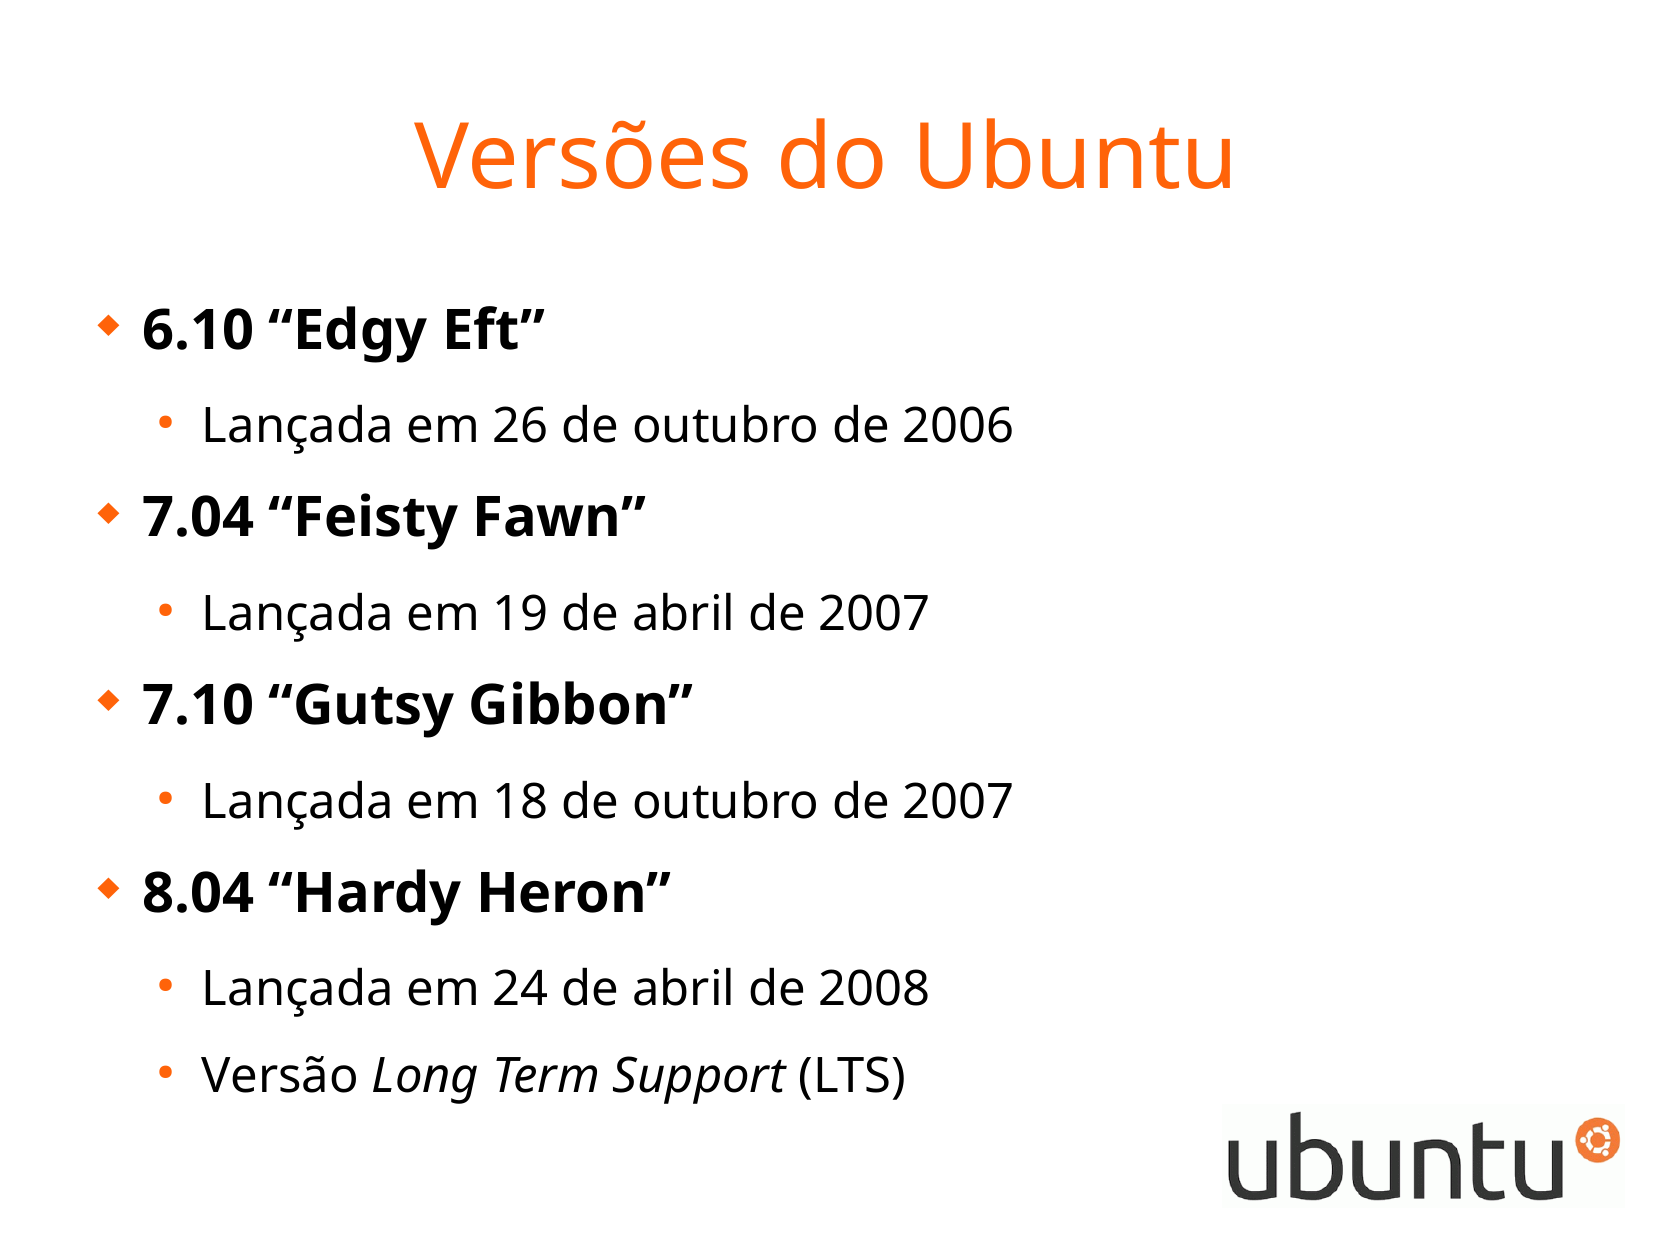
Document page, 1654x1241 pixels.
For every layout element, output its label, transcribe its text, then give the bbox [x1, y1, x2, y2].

list 6.10 “Edgy Eft” Lançada em 26 de outubro de 2006 7.04 “Feisty Fawn” Lançada em 19 de abril de 2007 7.10 “Gutsy Gibbon” Lançada em 18 de outubro de 2007 8.04 “Hardy Heron” Lançada em 24 de abril de 2008 Versão Long Term Support (LTS) [82, 289, 1571, 1108]
title Versões do Ubuntu [82, 56, 1571, 250]
picture [1222, 1104, 1625, 1208]
